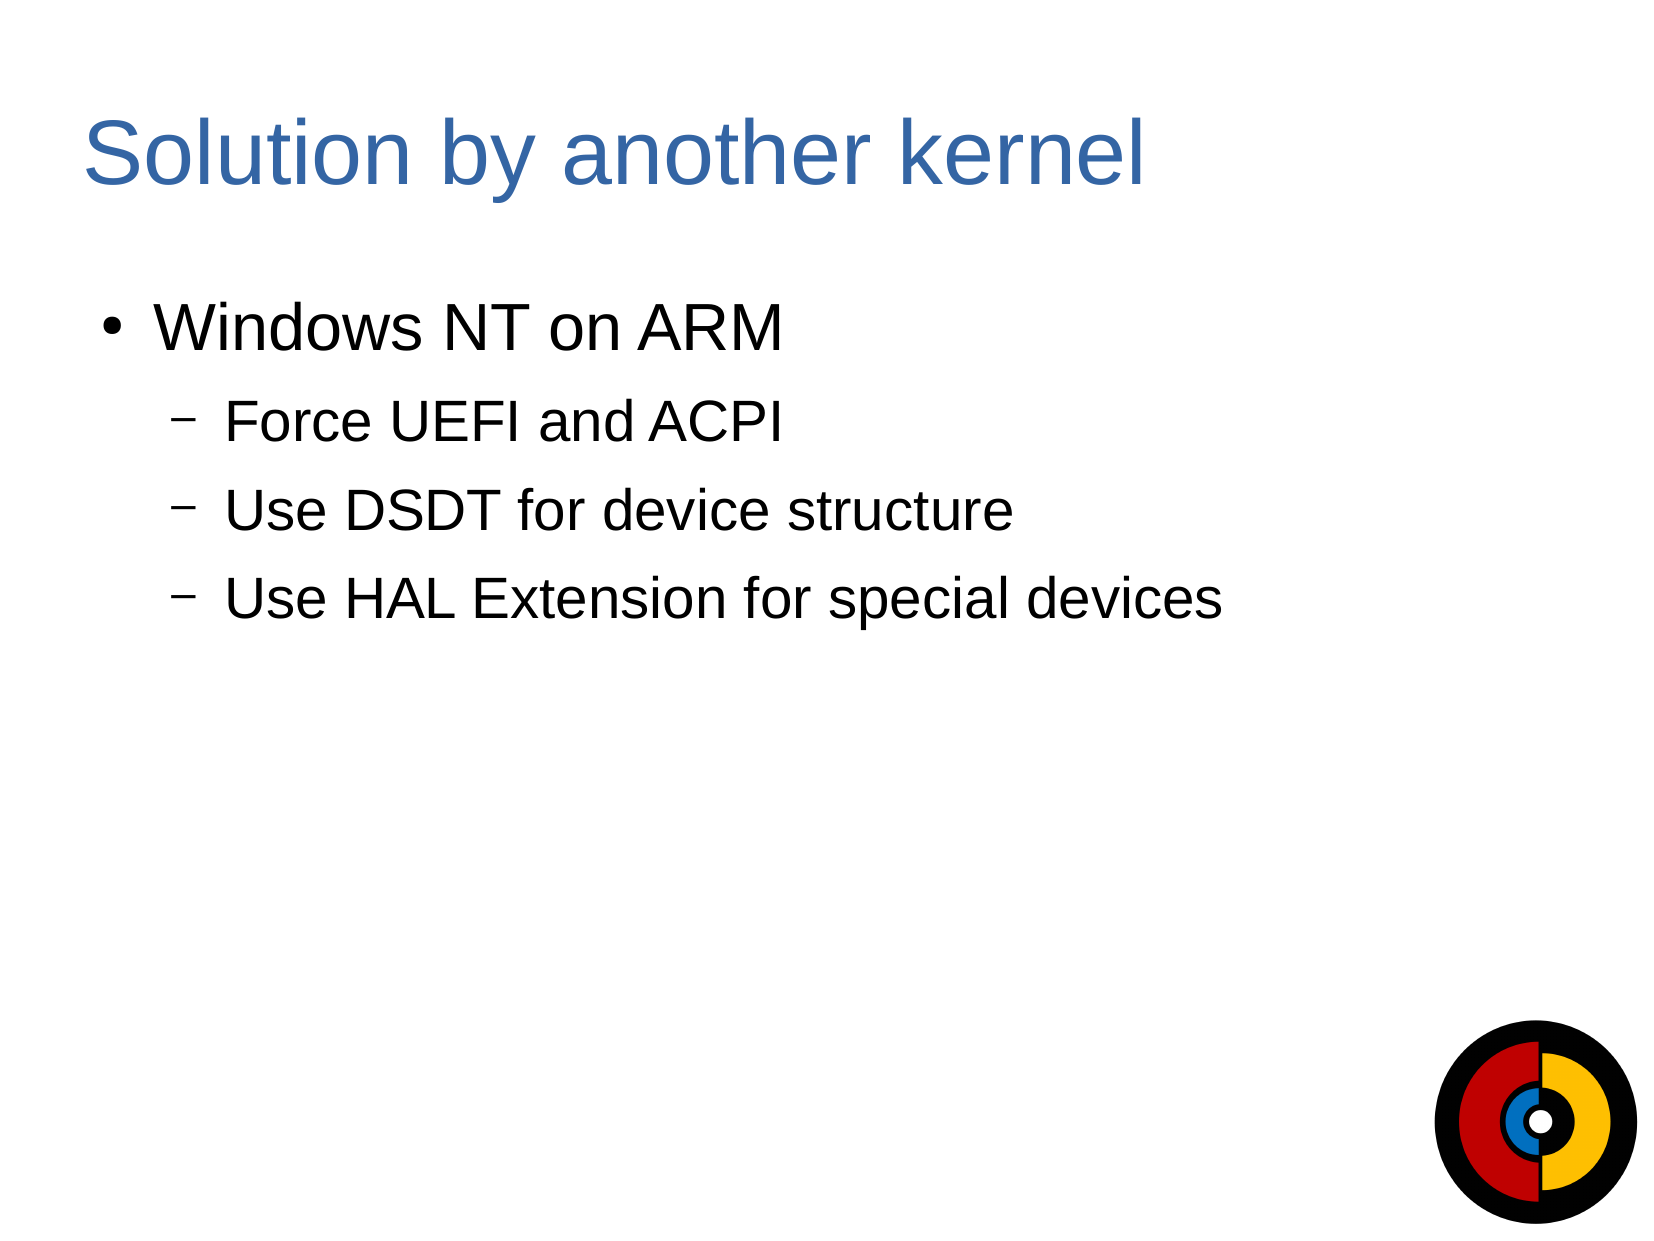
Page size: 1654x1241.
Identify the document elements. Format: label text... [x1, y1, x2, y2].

title Solution by another kernel [82, 49, 1571, 257]
picture [1429, 1015, 1642, 1229]
list Windows NT on ARM Force UEFI and ACPI Use DSDT for device structure Use HAL Extension for special devices [82, 290, 1571, 1010]
